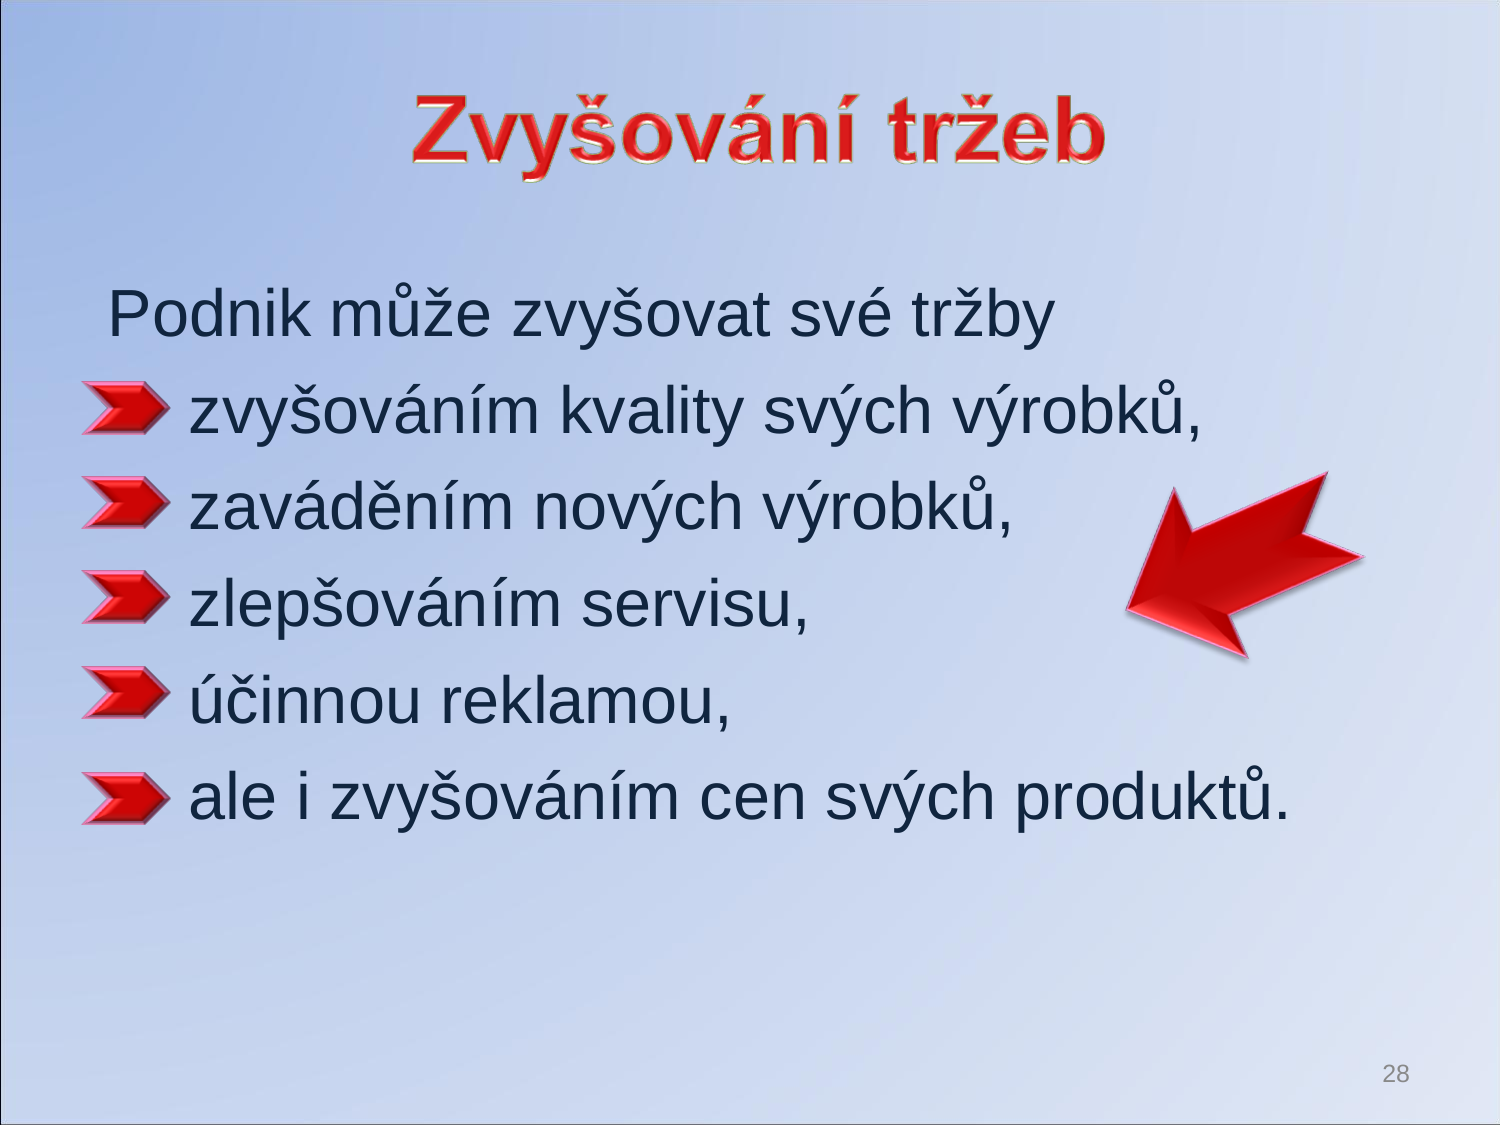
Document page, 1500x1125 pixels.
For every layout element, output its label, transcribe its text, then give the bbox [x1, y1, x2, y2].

picture [0, 0, 1500, 1125]
list Podnik může zvyšovat své tržby zvyšováním kvality svých výrobků, zaváděním nových výrobků, zlepšováním servisu, účinnou reklamou, ale i zvyšováním cen svých produktů. [75, 262, 1426, 938]
text_box <číslo> [1074, 1042, 1426, 1103]
